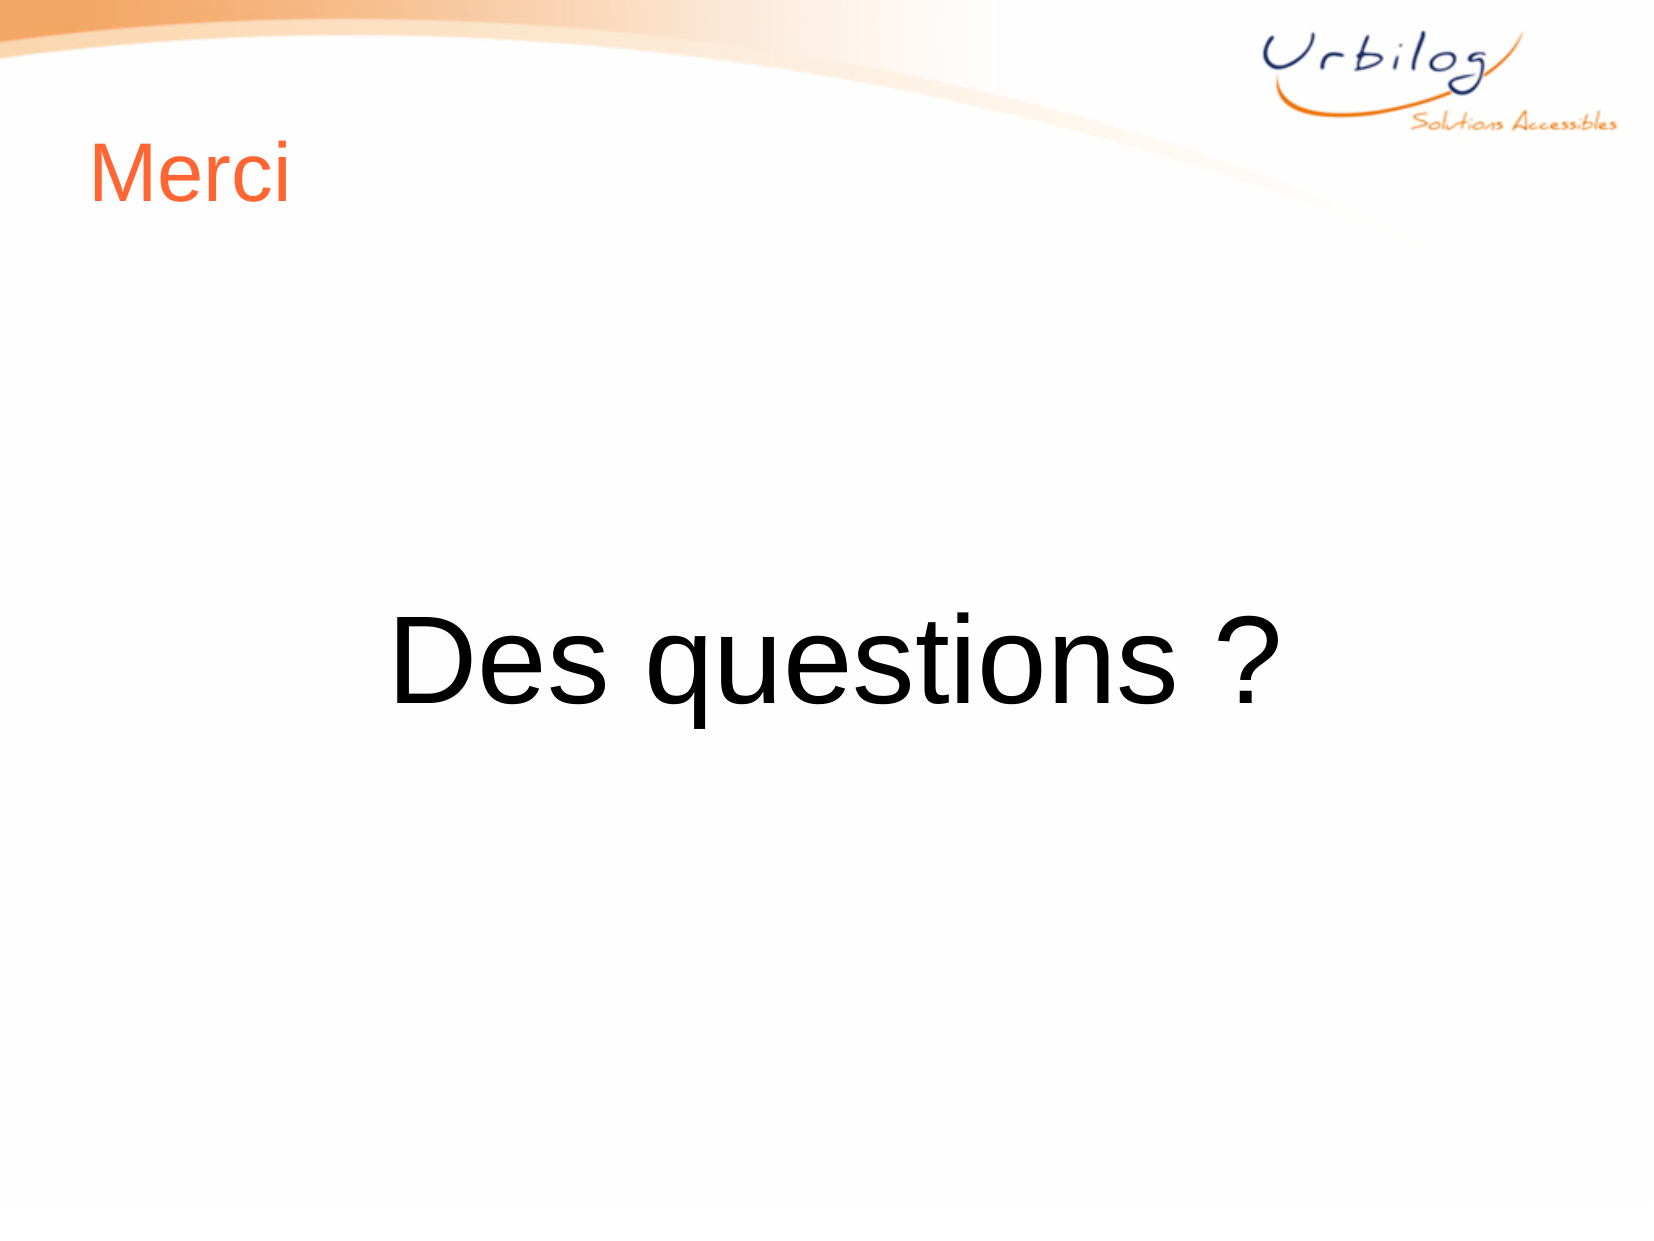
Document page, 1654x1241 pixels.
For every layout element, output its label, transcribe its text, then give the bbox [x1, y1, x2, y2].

list Des questions ? [265, 590, 1388, 823]
title Merci [88, 88, 1625, 257]
picture [0, 0, 1653, 1241]
